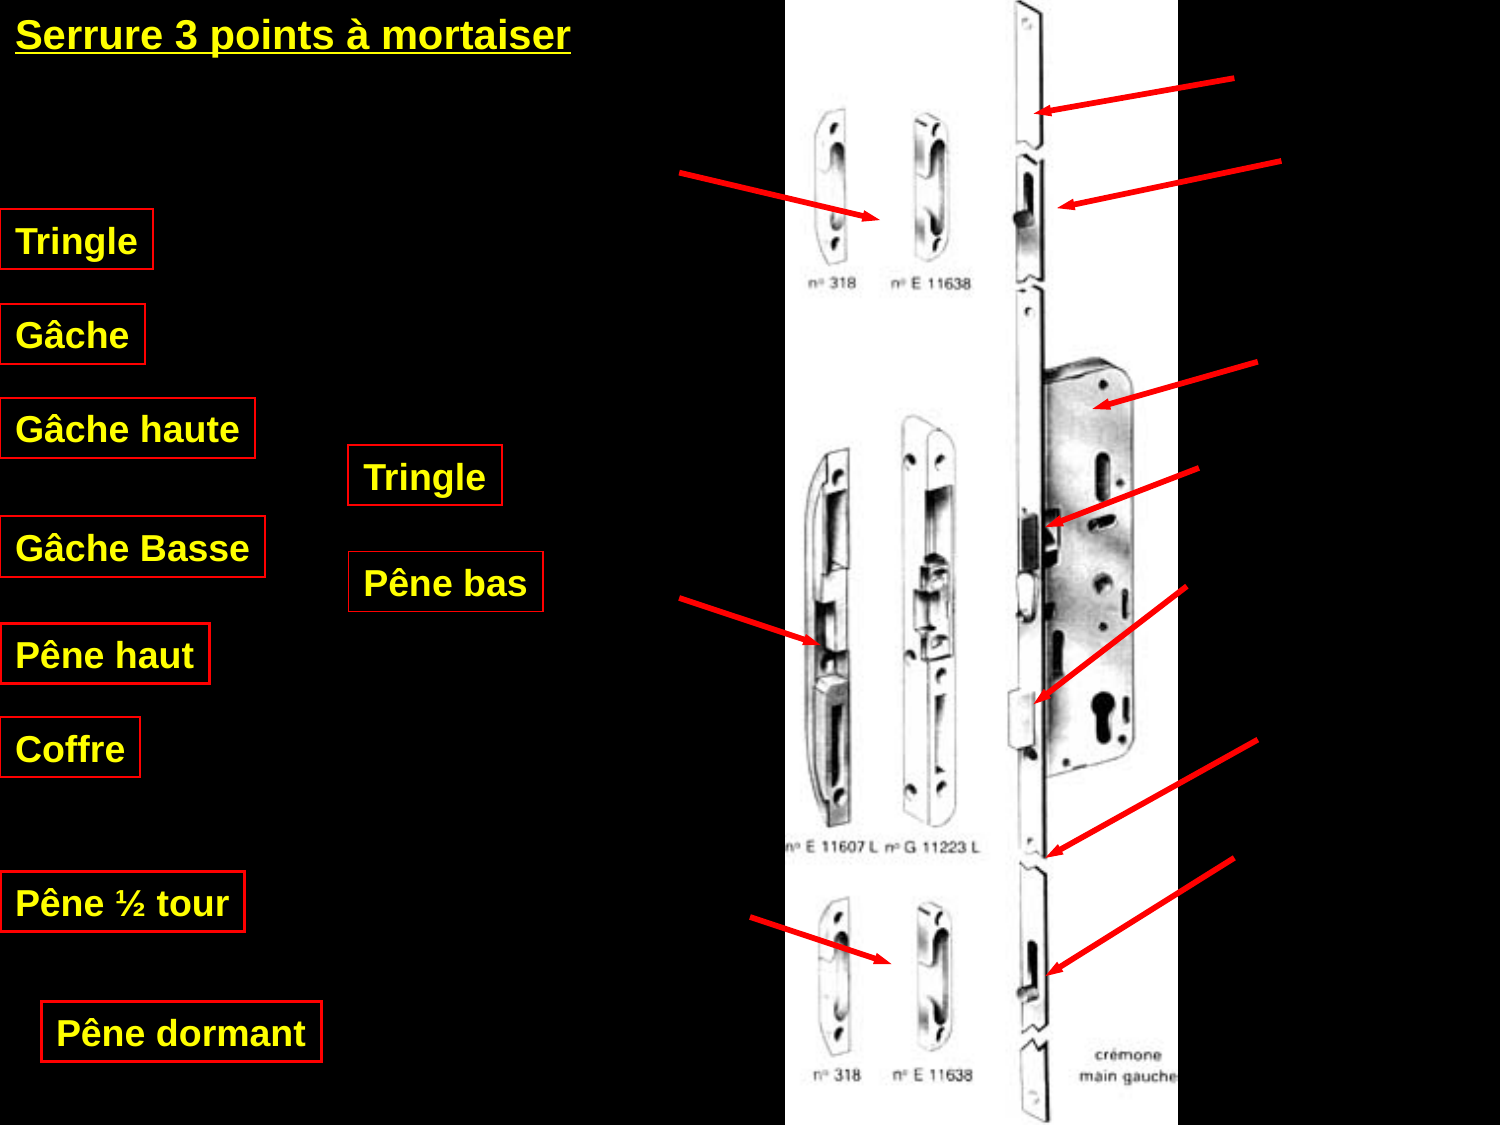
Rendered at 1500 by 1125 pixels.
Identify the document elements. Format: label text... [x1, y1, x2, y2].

picture [785, 0, 1178, 1125]
text_box Pêne dormant [41, 1001, 321, 1061]
text_box Coffre [0, 717, 140, 777]
text_box Serrure 3 points à mortaiser [0, 0, 587, 65]
text_box Tringle [348, 445, 502, 505]
text_box Pêne ½ tour [0, 871, 245, 931]
text_box Gâche haute [0, 398, 255, 458]
text_box Pêne haut [0, 623, 209, 683]
text_box Pêne bas [348, 552, 543, 612]
text_box Gâche Basse [0, 516, 265, 577]
text_box Gâche [0, 304, 145, 364]
text_box Tringle [0, 209, 153, 269]
